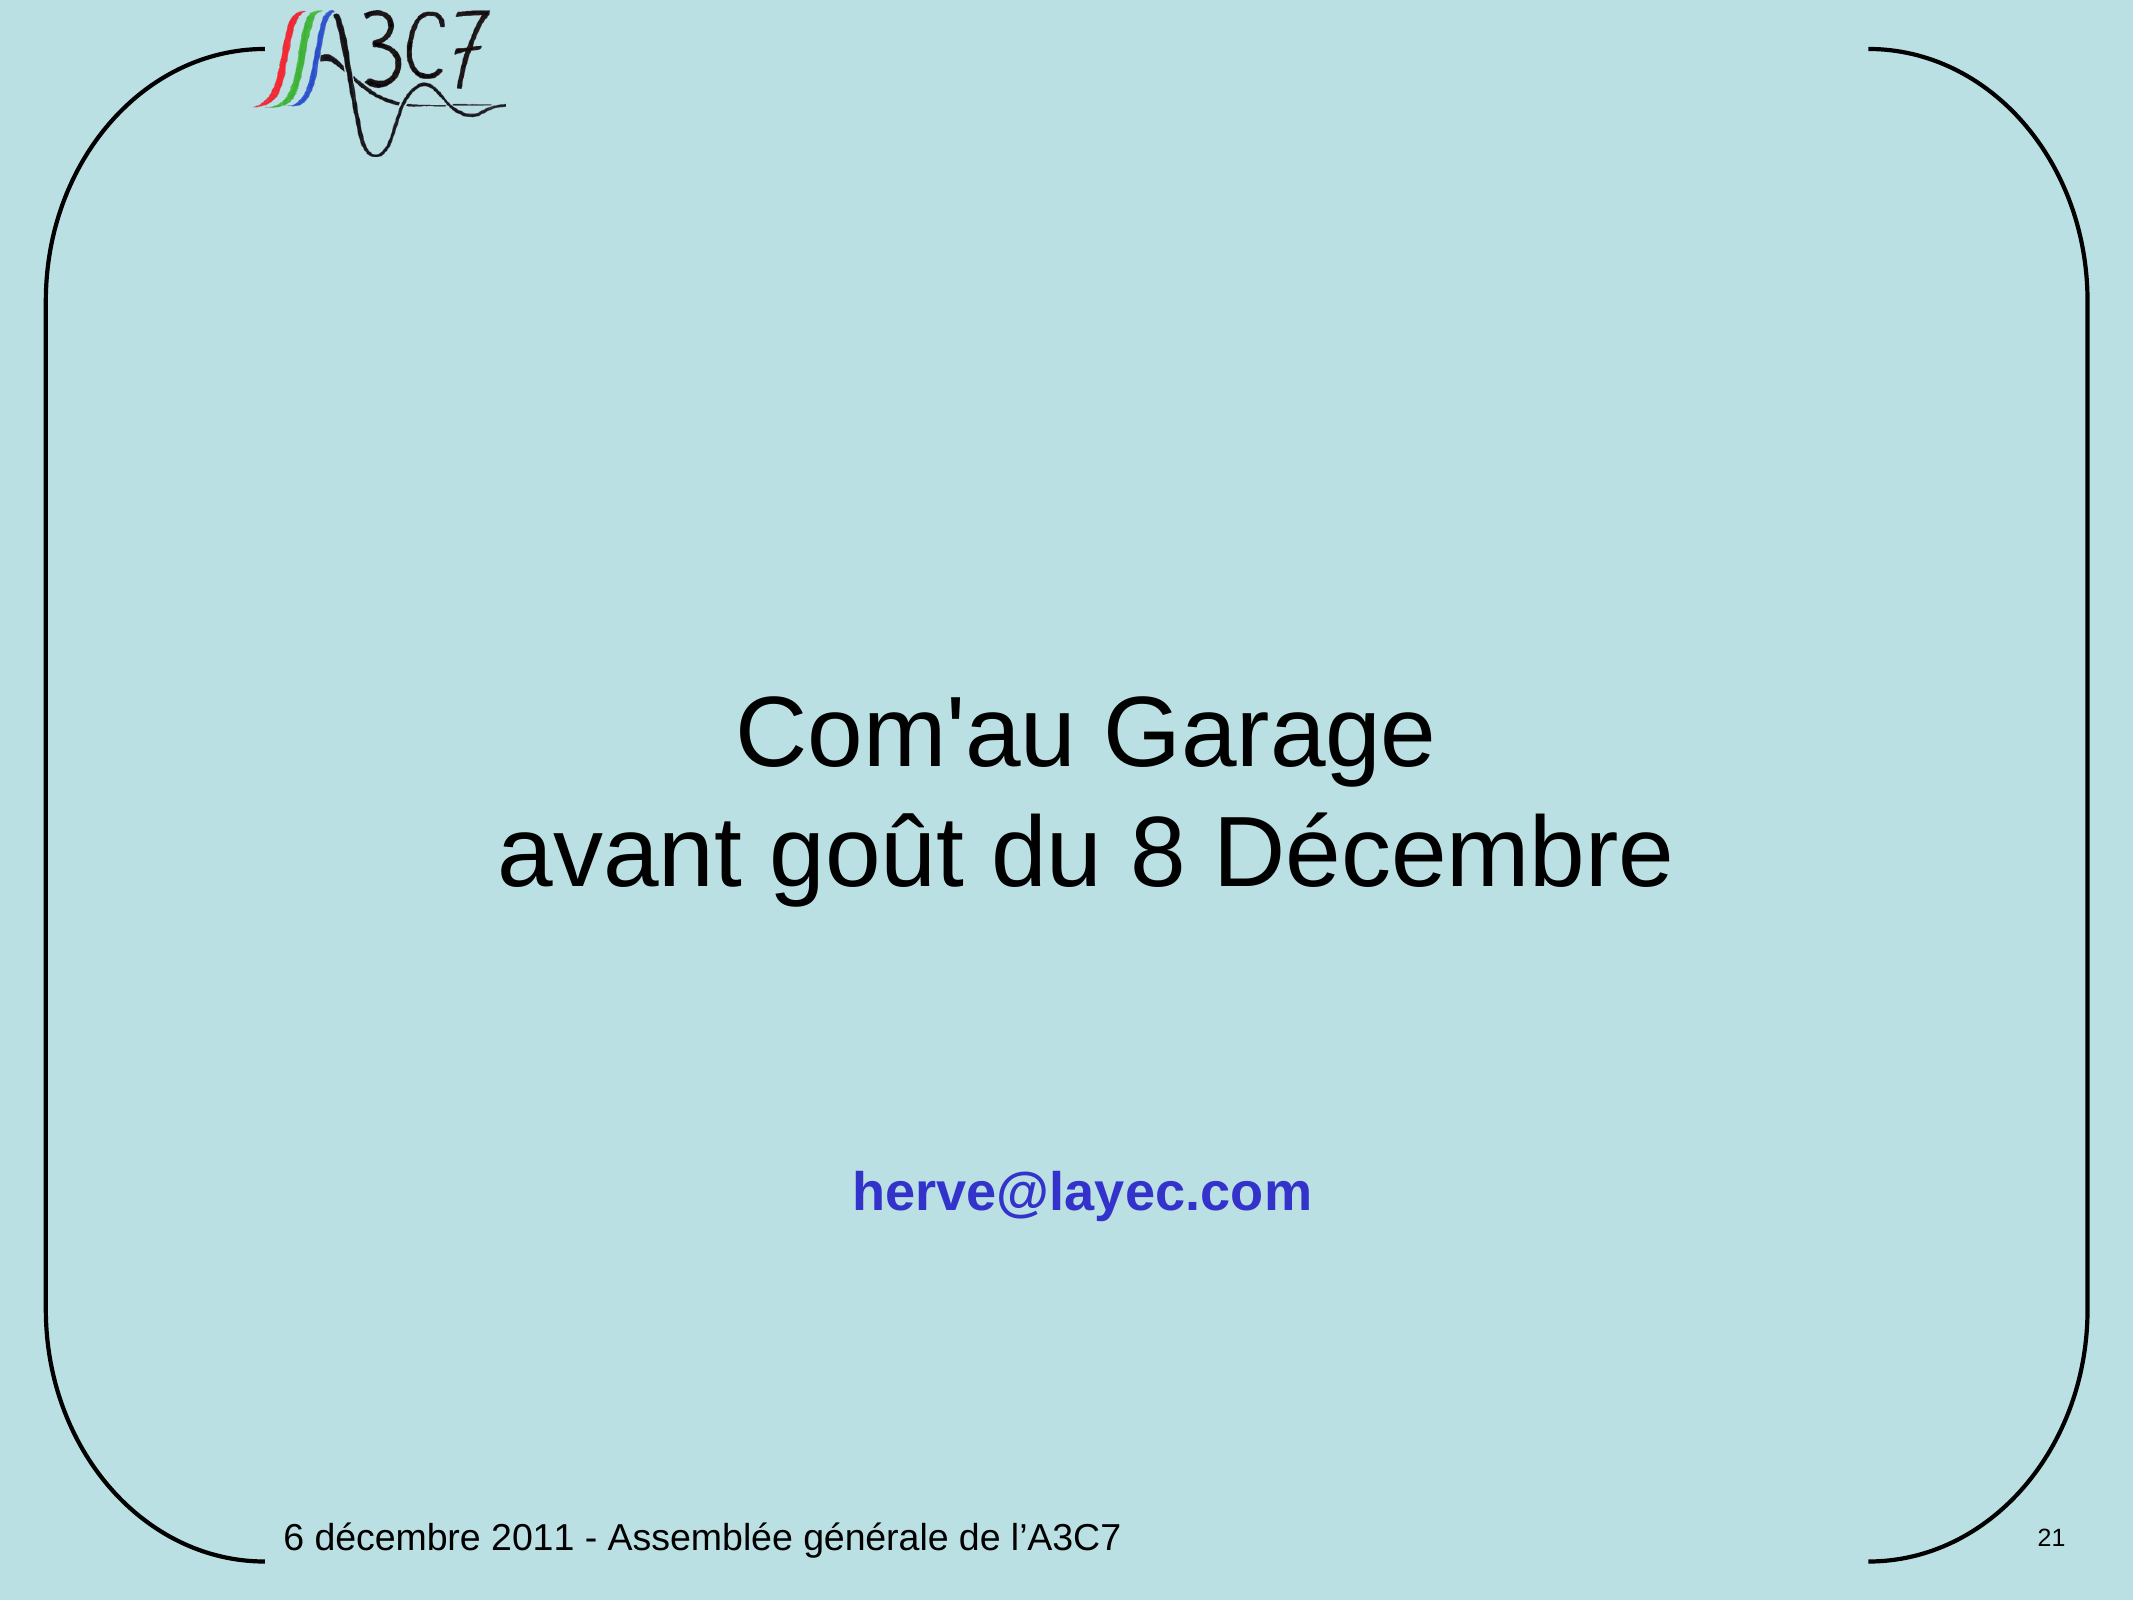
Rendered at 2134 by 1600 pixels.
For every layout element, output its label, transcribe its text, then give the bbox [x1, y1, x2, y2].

picture [253, 10, 506, 157]
text_box herve@layec.com [345, 1156, 1821, 1236]
title Com'au Garage avant goût du 8 Décembre [295, 658, 1887, 1078]
text_box 6 décembre 2011 - Assemblée générale de l’A3C7 [274, 1512, 1131, 1558]
